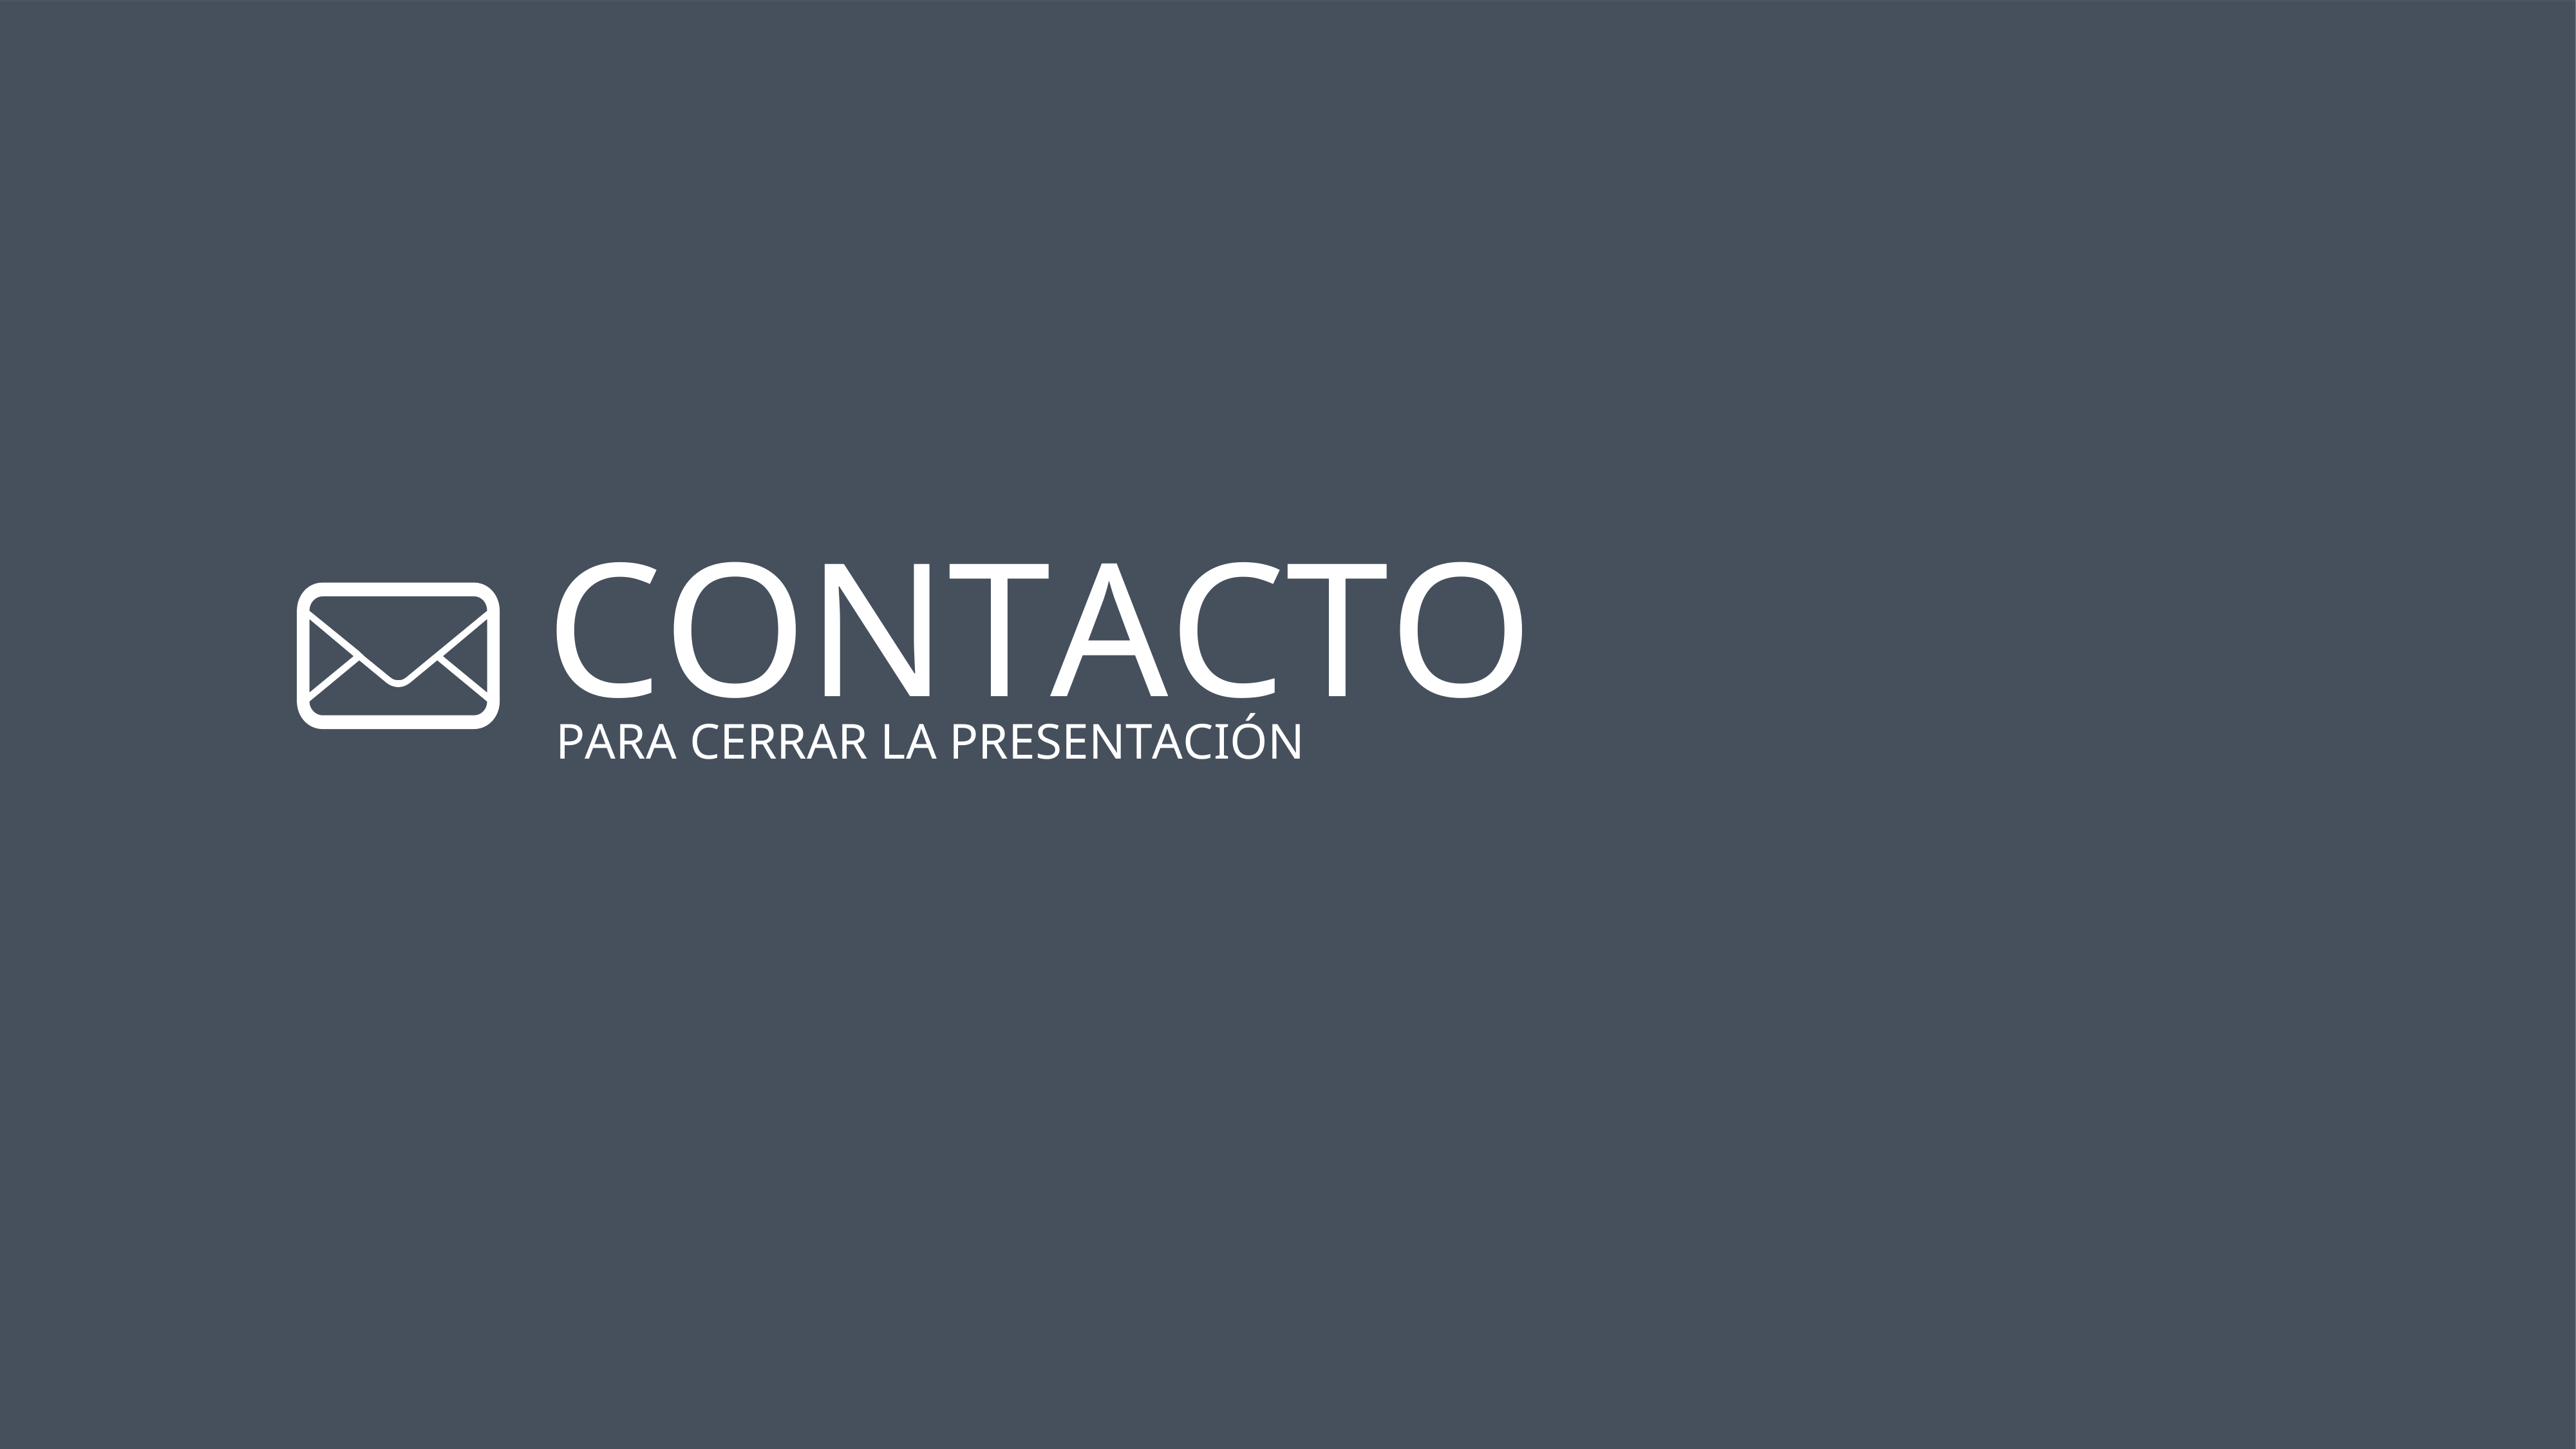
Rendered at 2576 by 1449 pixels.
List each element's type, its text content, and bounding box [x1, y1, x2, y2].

text_box CONTACTO [536, 506, 2495, 739]
text_box PARA CERRAR LA PRESENTACIÓN [546, 705, 2505, 773]
text_box [0, 0, 2576, 1449]
